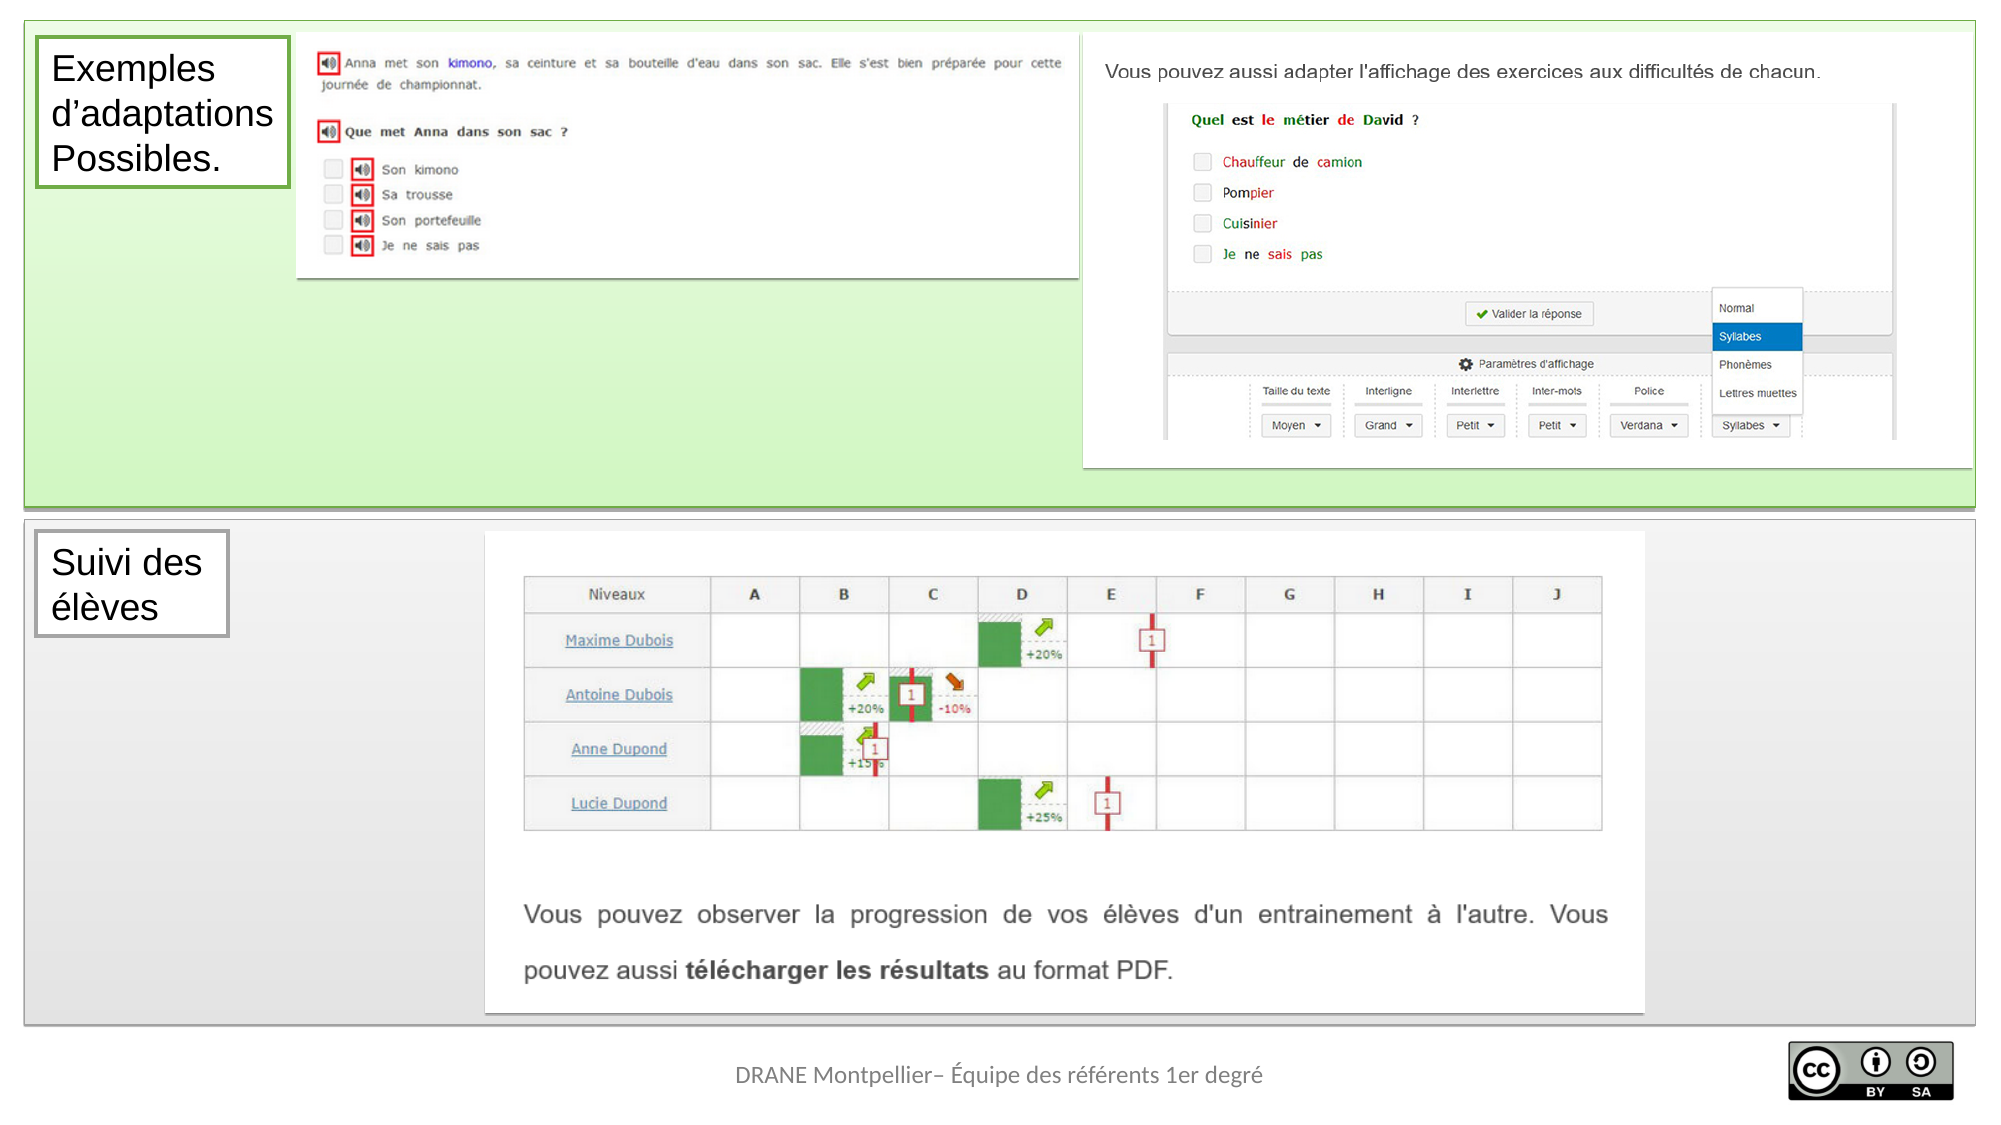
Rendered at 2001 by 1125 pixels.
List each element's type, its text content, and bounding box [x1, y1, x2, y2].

picture [499, 546, 1630, 999]
text_box Suivi des élèves [36, 530, 229, 636]
text_box Exemples d’adaptations Possibles. [36, 36, 289, 187]
picture [1097, 46, 1959, 454]
picture [310, 46, 1065, 264]
text_box DRANE Montpellier– Équipe des référents 1er degré [435, 1051, 1564, 1112]
text_box [24, 20, 1976, 507]
text_box [24, 519, 1976, 1025]
picture [1781, 1037, 1956, 1105]
